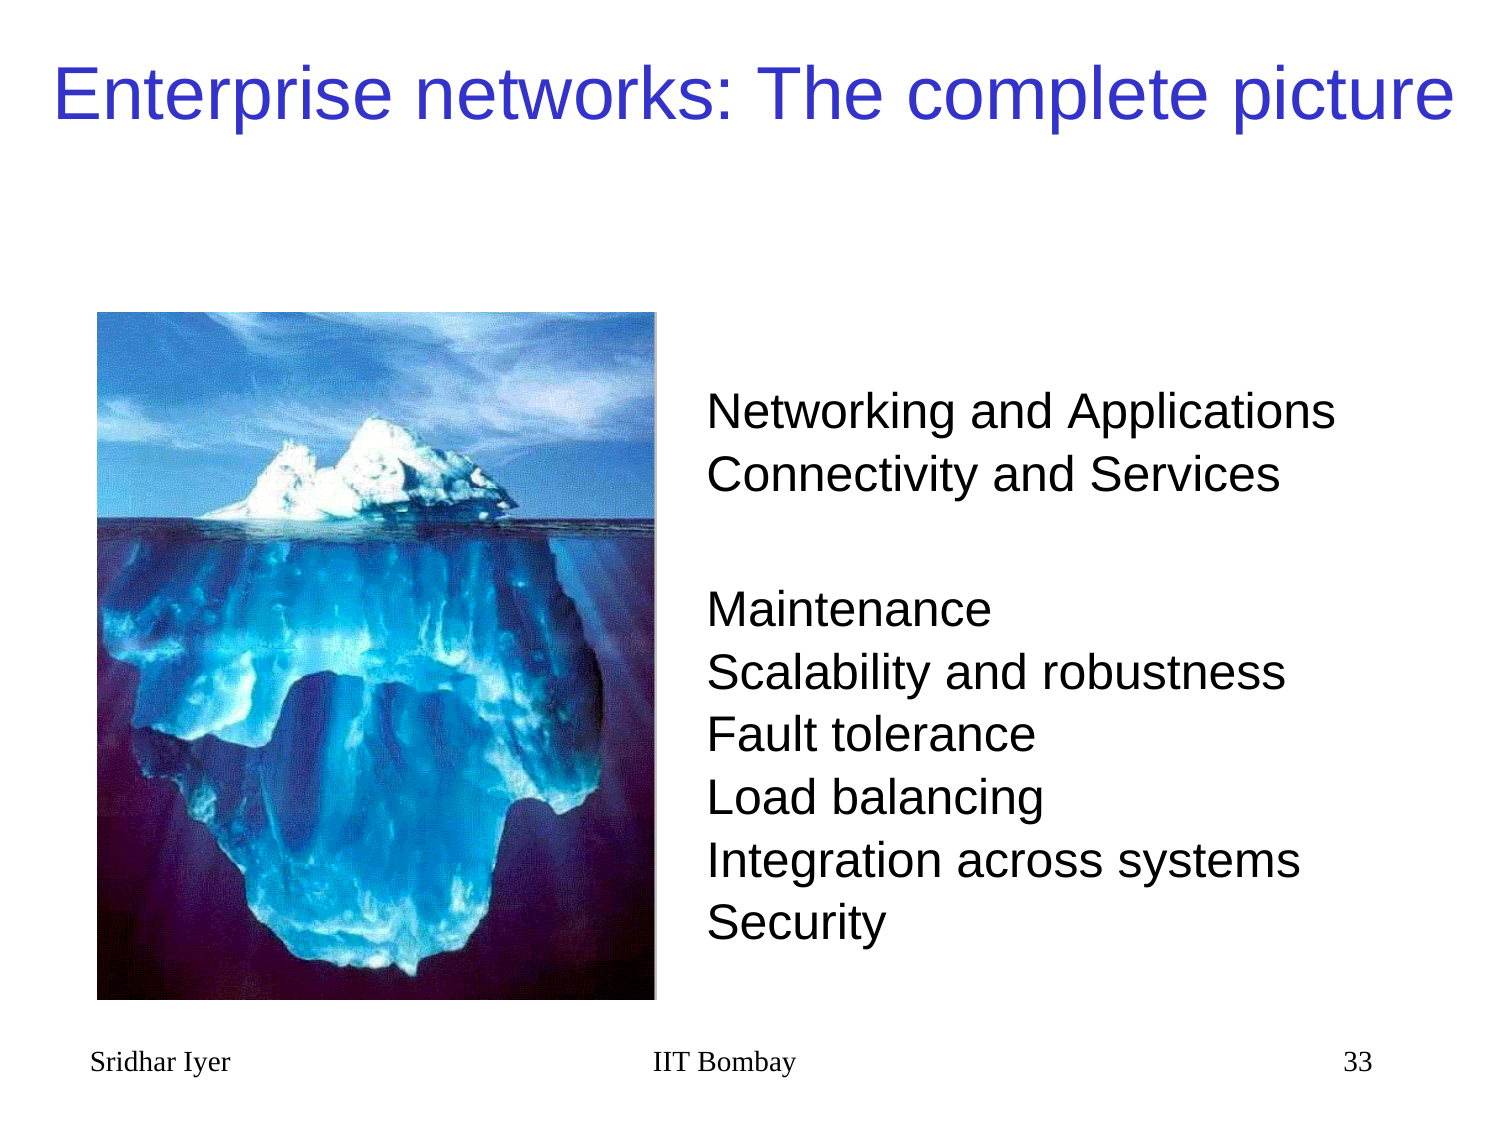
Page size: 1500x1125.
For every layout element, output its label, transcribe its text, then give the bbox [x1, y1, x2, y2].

text_box [97, 312, 657, 1001]
list Networking and Applications Connectivity and Services Maintenance Scalability and robustness Fault tolerance Load balancing Integration across systems Security [691, 312, 1375, 1000]
title Enterprise networks: The complete picture [37, 0, 1476, 188]
